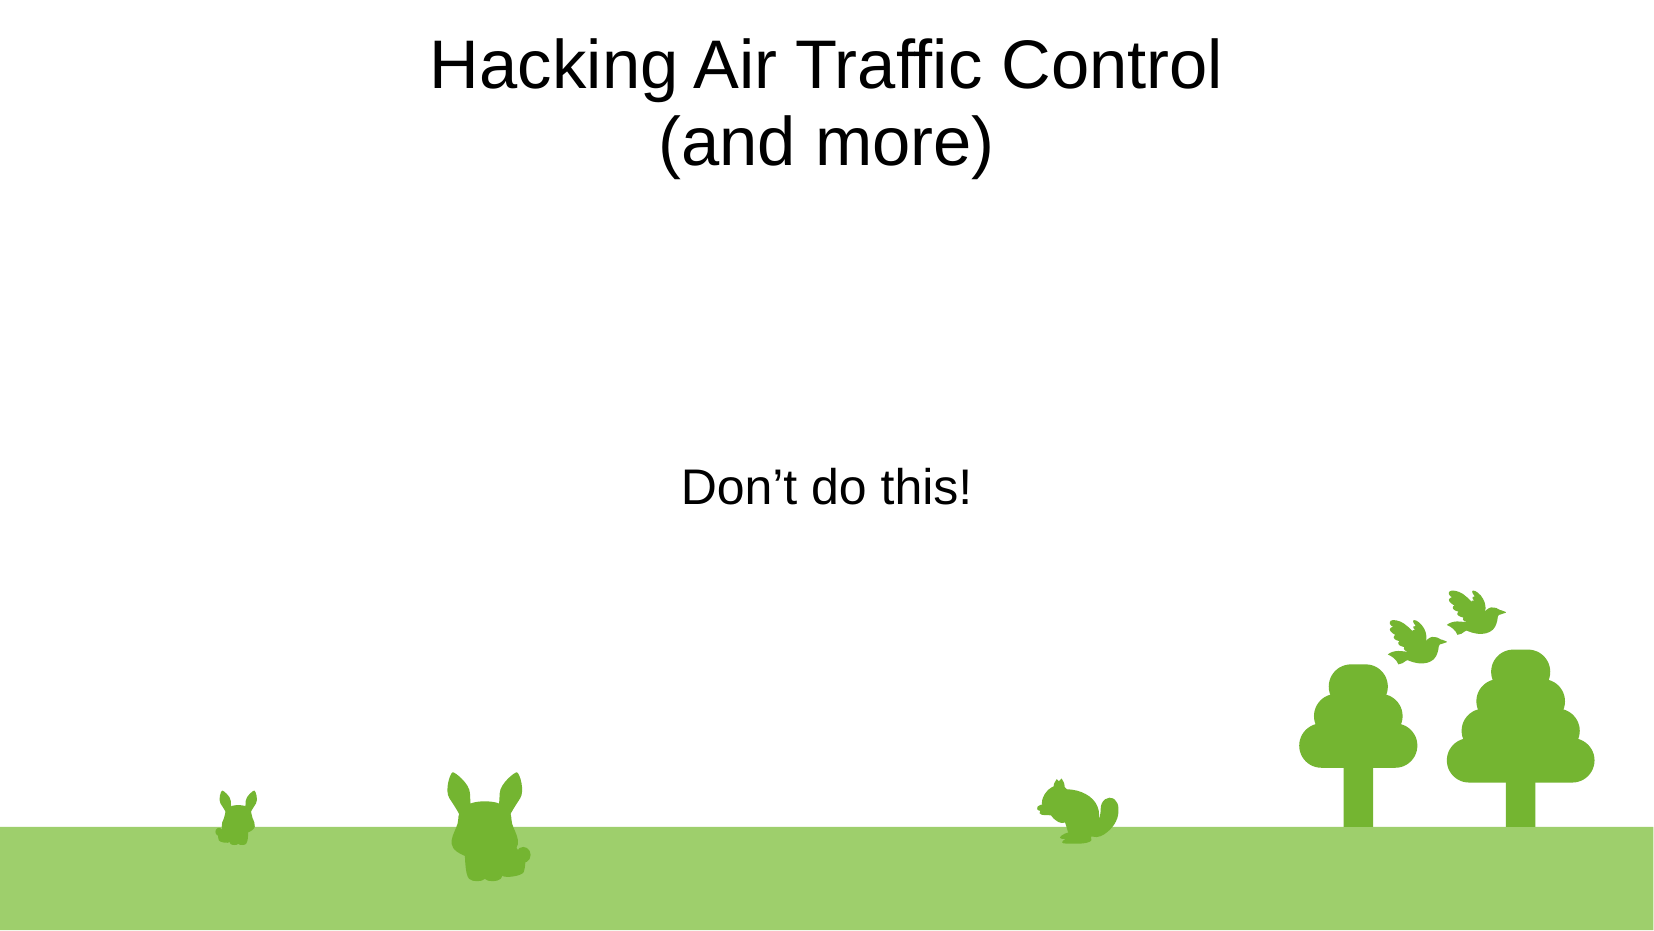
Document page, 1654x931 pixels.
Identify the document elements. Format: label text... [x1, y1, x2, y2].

subtitle Don’t do this! [88, 206, 1565, 768]
title Hacking Air Traffic Control (and more) [88, 26, 1565, 181]
